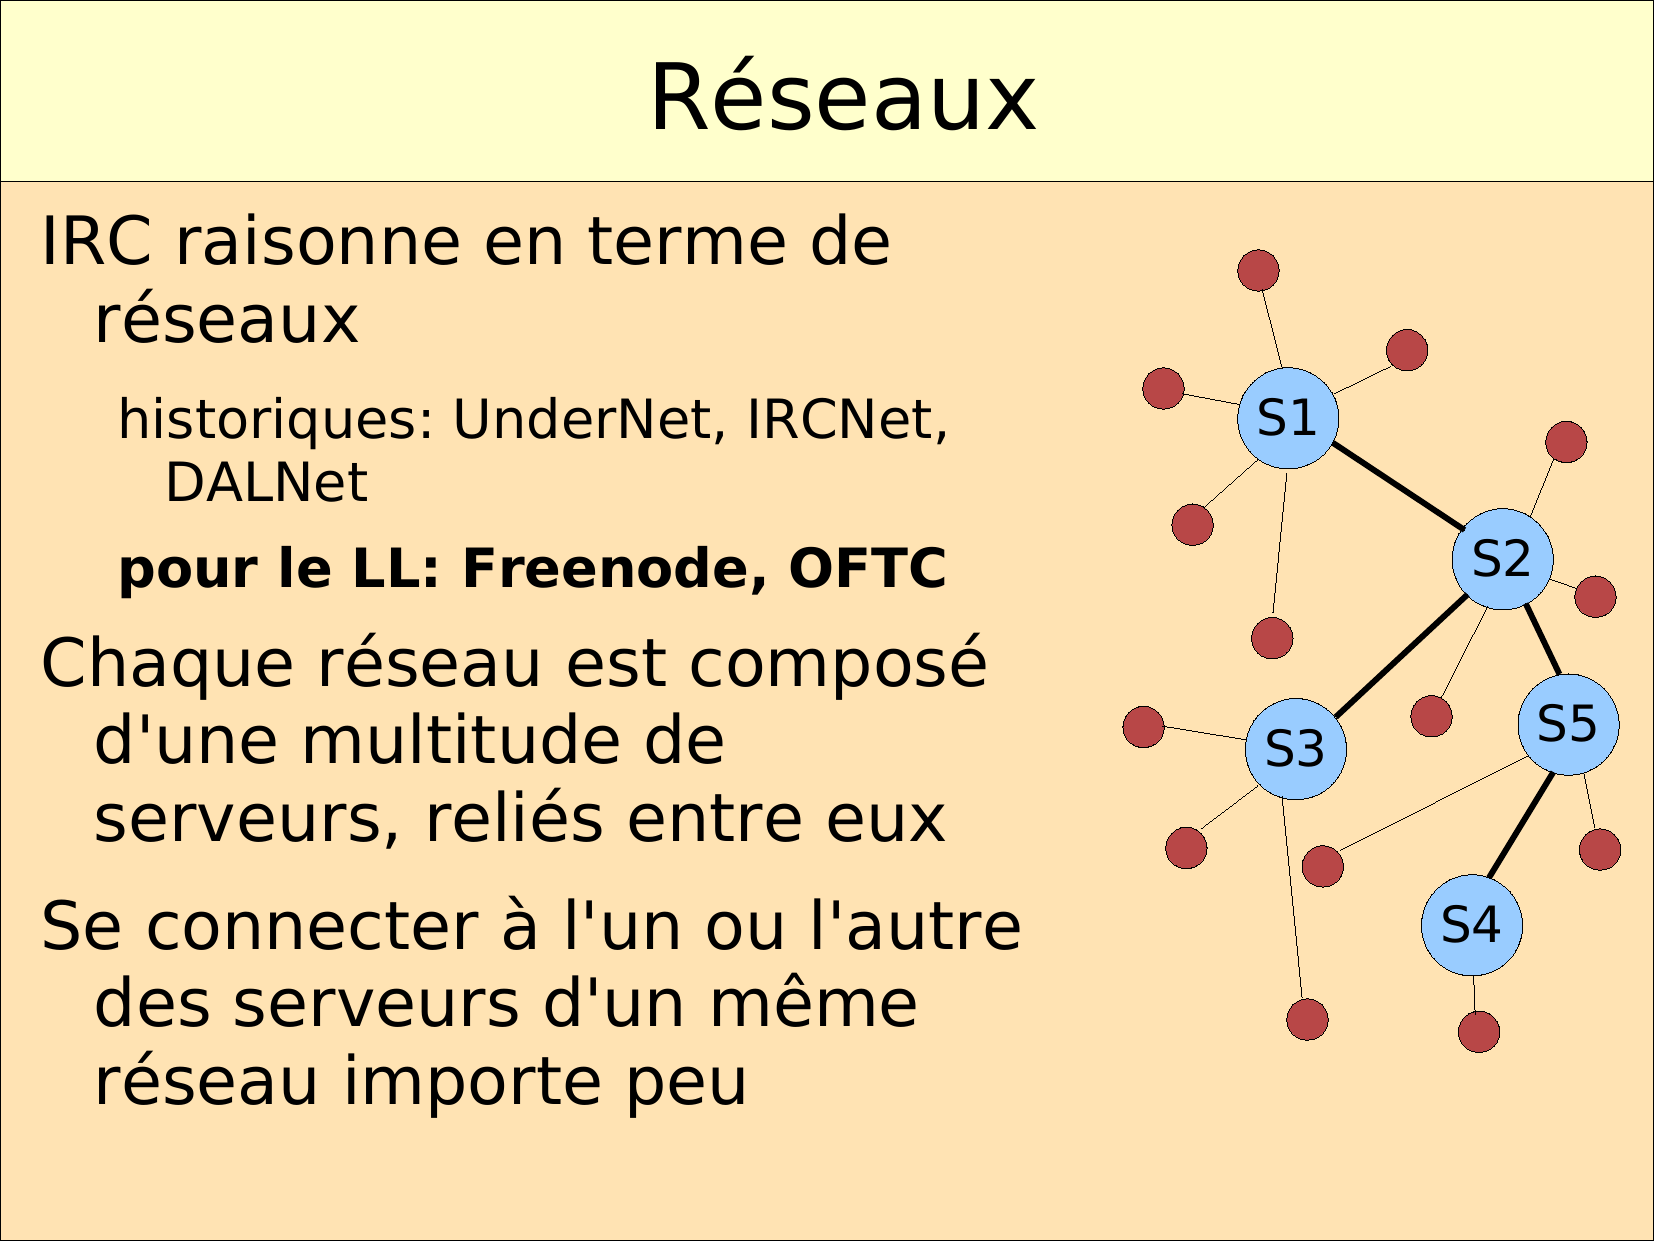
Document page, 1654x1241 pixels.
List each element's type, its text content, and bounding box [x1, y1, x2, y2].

text_box [1286, 998, 1329, 1041]
title Réseaux [135, 37, 1552, 158]
text_box [1251, 617, 1294, 659]
text_box [1574, 575, 1617, 618]
text_box [1386, 329, 1428, 371]
text_box [1410, 695, 1453, 737]
text_box [1165, 827, 1208, 869]
list IRC raisonne en terme de réseaux historiques: UnderNet, IRCNet, DALNet pour le LL: Freenode, OFTC Chaque réseau est composé d'une multitude de serveurs, reliés entre eux Se connecter à l'un ou l'autre des serveurs d'un même réseau importe peu [22, 202, 1041, 1199]
text_box [1579, 828, 1621, 871]
text_box S1 [1237, 367, 1339, 469]
text_box [1122, 706, 1165, 748]
text_box [1545, 421, 1588, 463]
text_box [1237, 249, 1280, 292]
text_box [1171, 503, 1214, 546]
text_box S4 [1421, 874, 1523, 976]
text_box S2 [1452, 508, 1554, 610]
text_box S3 [1245, 698, 1347, 800]
text_box [1142, 367, 1185, 410]
text_box [1458, 1011, 1500, 1053]
text_box S5 [1518, 673, 1620, 776]
text_box [1302, 845, 1344, 888]
